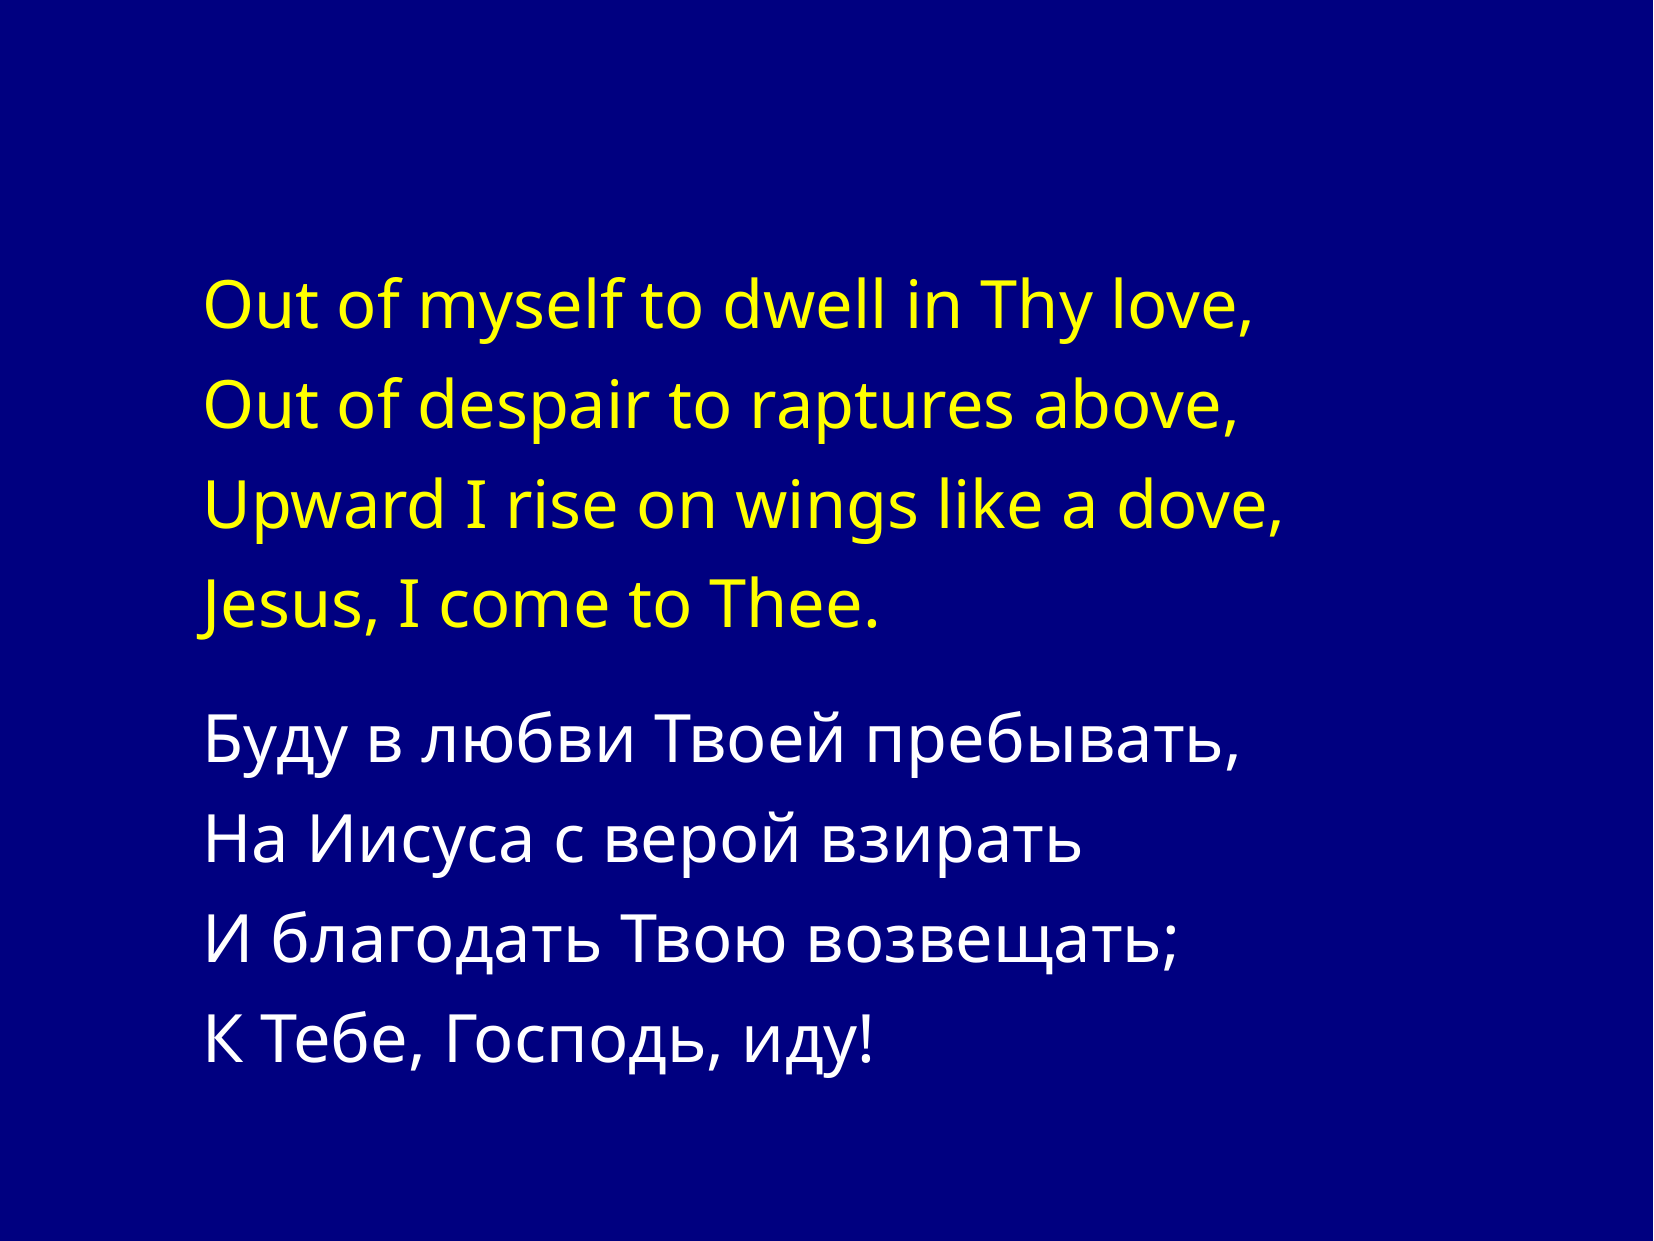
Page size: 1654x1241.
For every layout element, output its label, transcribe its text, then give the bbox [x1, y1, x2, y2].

text_box Out of myself to dwell in Thy love, Out of despair to raptures above, Upward I rise on wings like a dove, Jesus, I come to Thee. [75, 150, 1576, 638]
text_box Буду в любви Твоей пребывать, На Иисуса с верой взирать И благодать Твою возвещать; К Тебе, Господь, иду! [75, 675, 1576, 1163]
